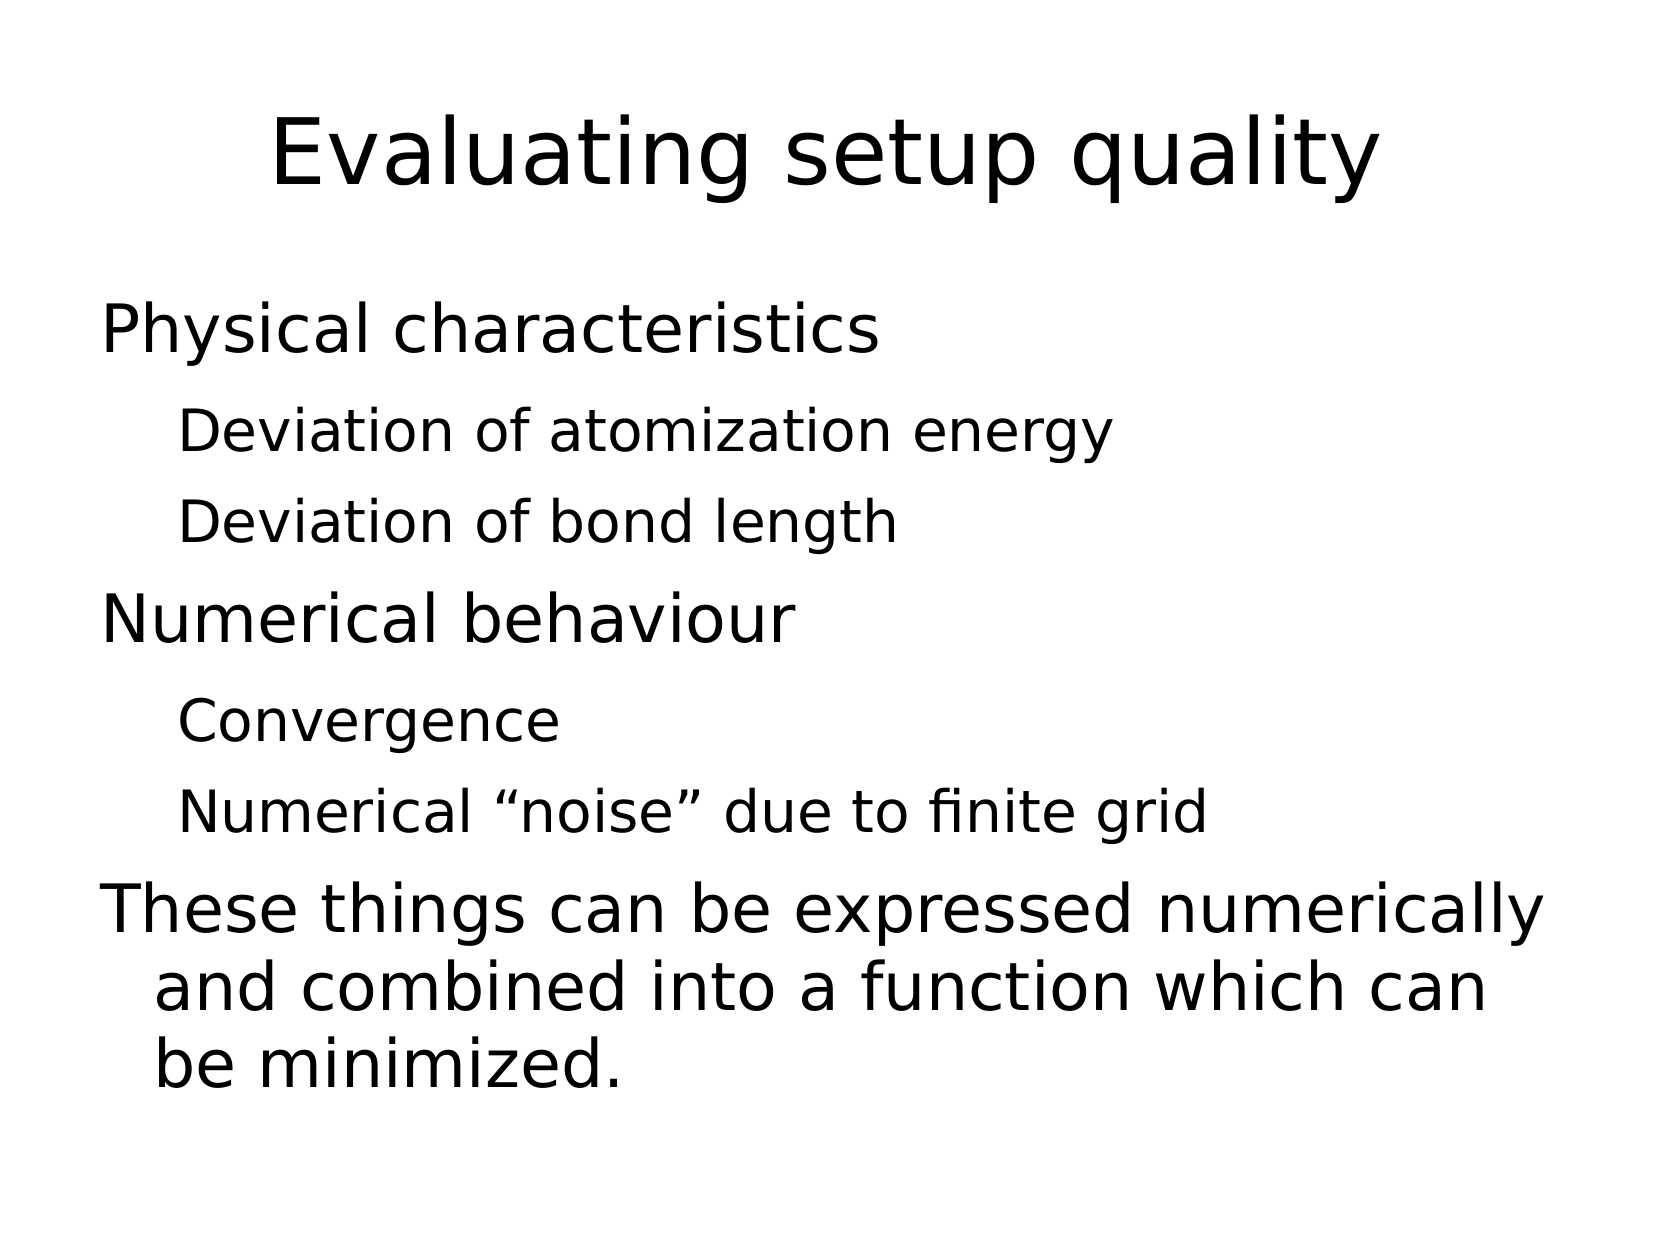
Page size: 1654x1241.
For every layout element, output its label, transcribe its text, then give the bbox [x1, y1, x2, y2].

title Evaluating setup quality [82, 56, 1571, 250]
list Physical characteristics Deviation of atomization energy Deviation of bond length Numerical behaviour Convergence Numerical “noise” due to finite grid These things can be expressed numerically and combined into a function which can be minimized. [82, 290, 1571, 1104]
